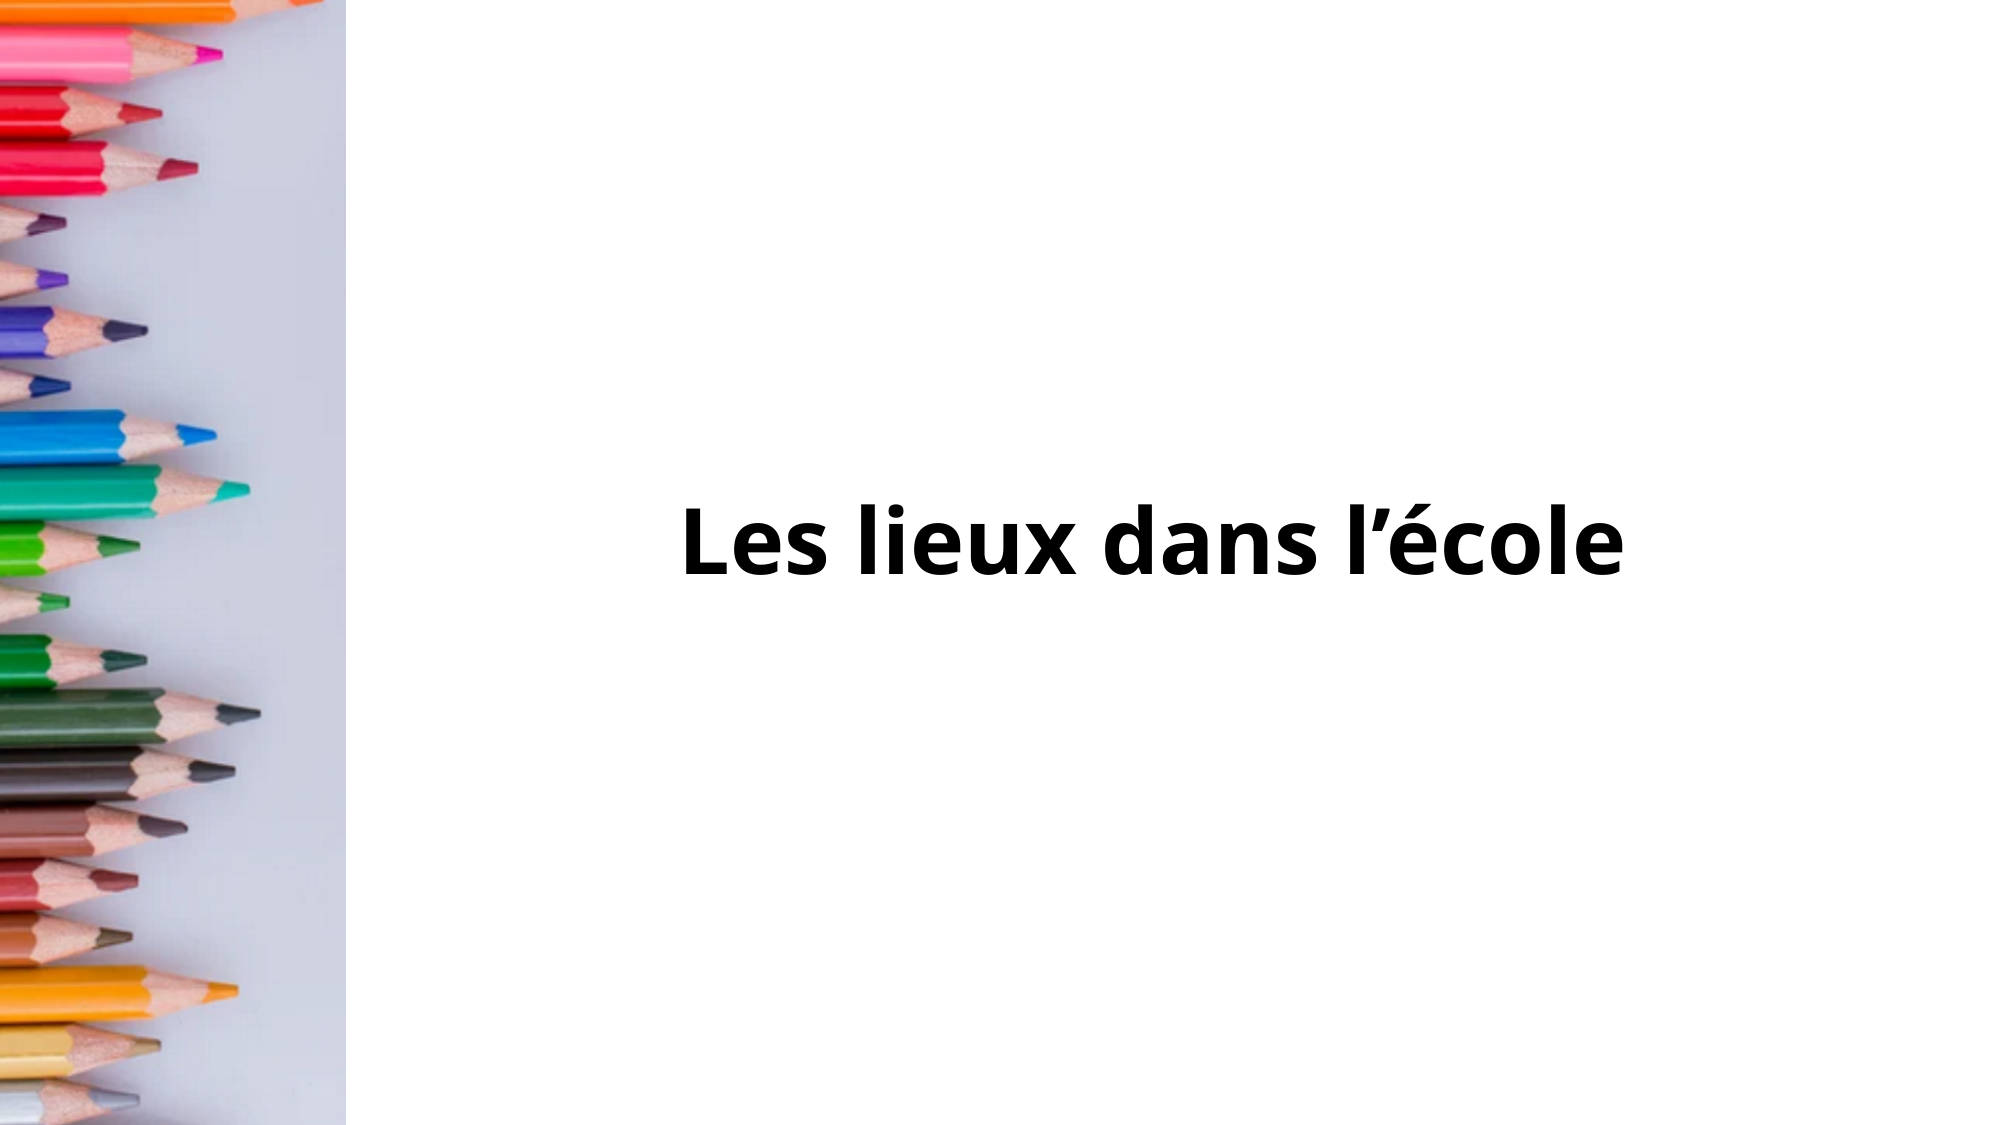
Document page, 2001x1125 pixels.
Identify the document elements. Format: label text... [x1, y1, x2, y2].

picture [0, 0, 346, 1125]
text_box Les lieux dans l’école [664, 475, 1645, 600]
